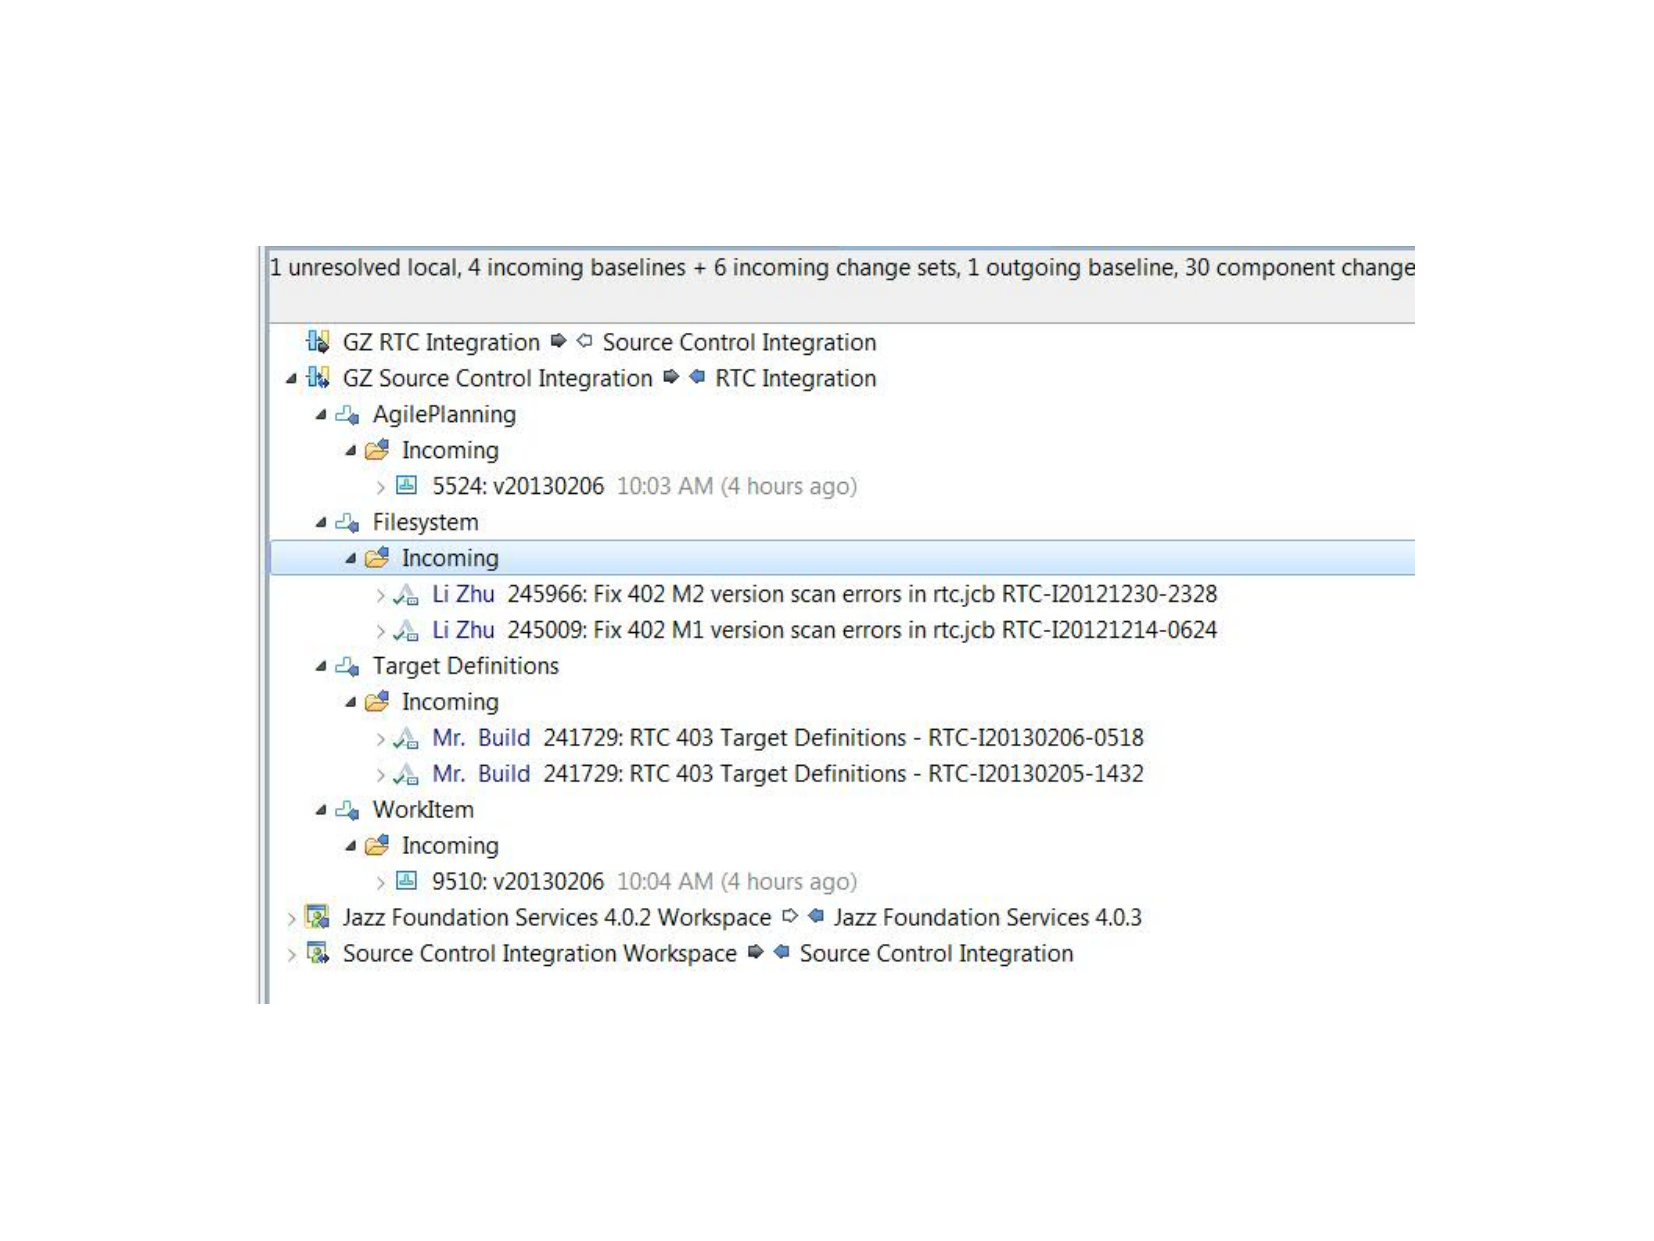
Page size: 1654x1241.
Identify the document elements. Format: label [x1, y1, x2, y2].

picture [237, 246, 1415, 1004]
